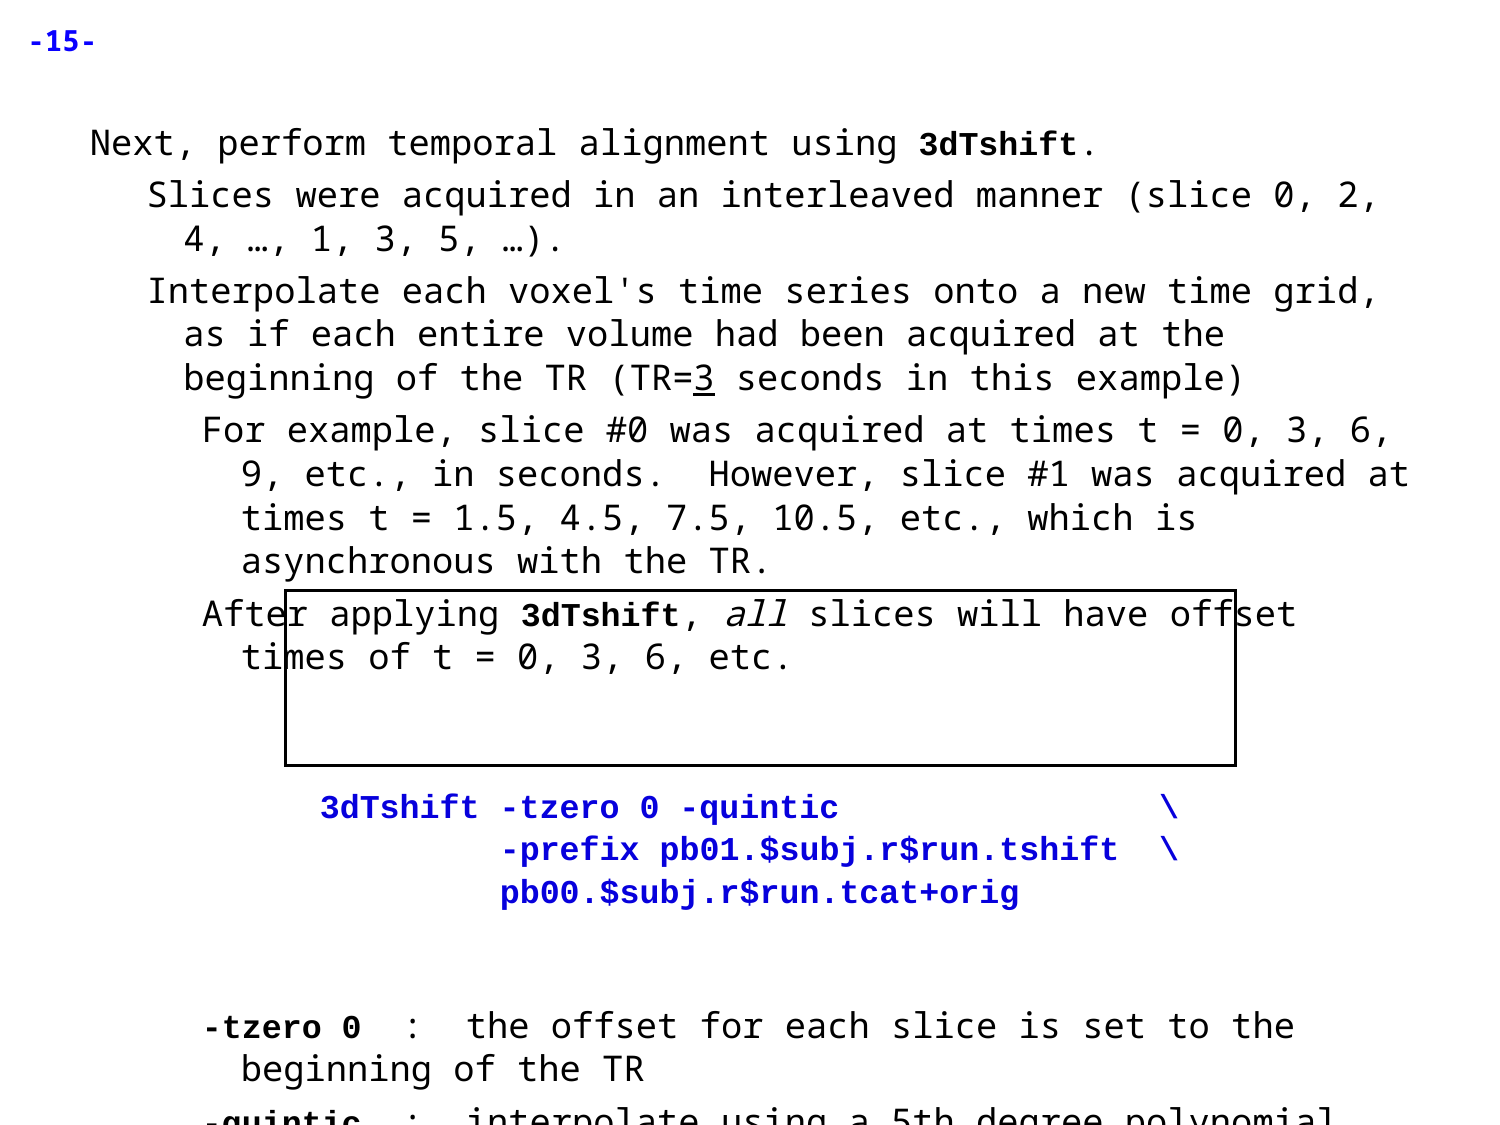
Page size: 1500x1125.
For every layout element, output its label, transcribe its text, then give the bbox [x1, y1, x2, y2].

list Next, perform temporal alignment using 3dTshift. Slices were acquired in an interleaved manner (slice 0, 2, 4, …, 1, 3, 5, …). Interpolate each voxel's time series onto a new time grid, as if each entire volume had been acquired at the beginning of the TR (TR=3 seconds in this example) For example, slice #0 was acquired at times t = 0, 3, 6, 9, etc., in seconds. However, slice #1 was acquired at times t = 1.5, 4.5, 7.5, 10.5, etc., which is asynchronous with the TR. After applying 3dTshift, all slices will have offset times of t = 0, 3, 6, etc. 3dTshift -tzero 0 -quintic \ -prefix pb01.$subj.r$run.tshift \ pb00.$subj.r$run.tcat+orig -tzero 0 : the offset for each slice is set to the beginning of the TR -quintic : interpolate using a 5th degree polynomial [75, 112, 1438, 1026]
